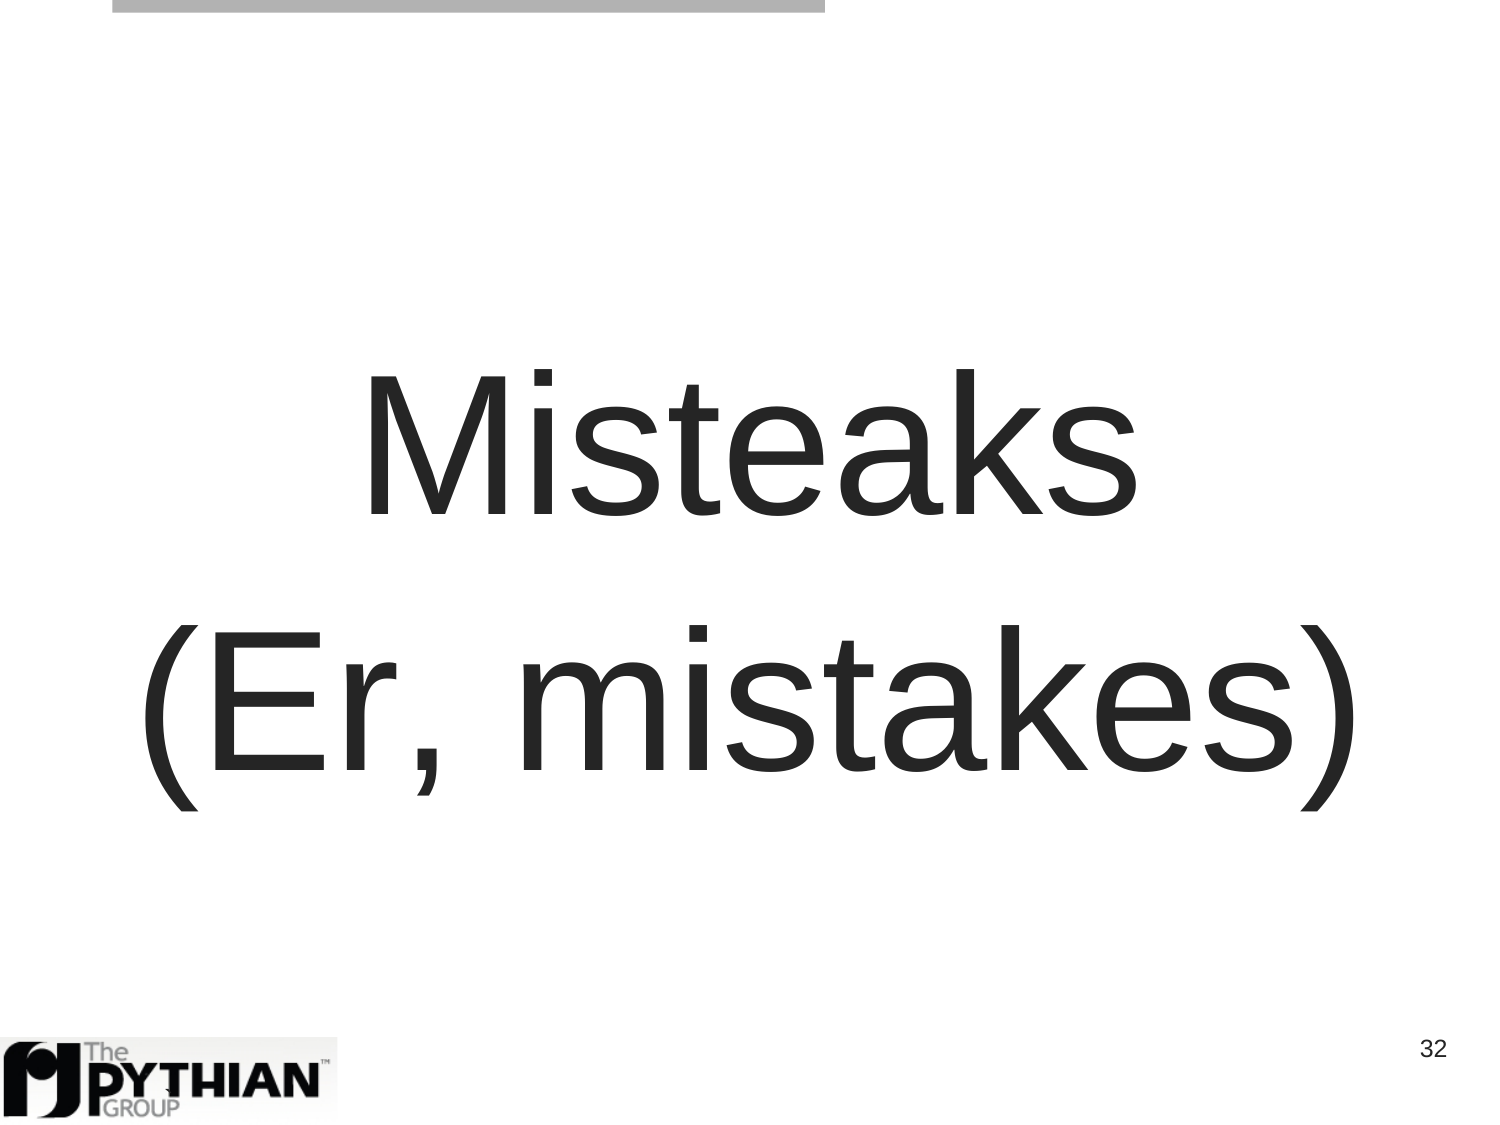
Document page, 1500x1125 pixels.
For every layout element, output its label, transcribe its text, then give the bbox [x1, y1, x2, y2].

text_box Misteaks (Er, mistakes)‏ [0, 0, 1500, 1125]
